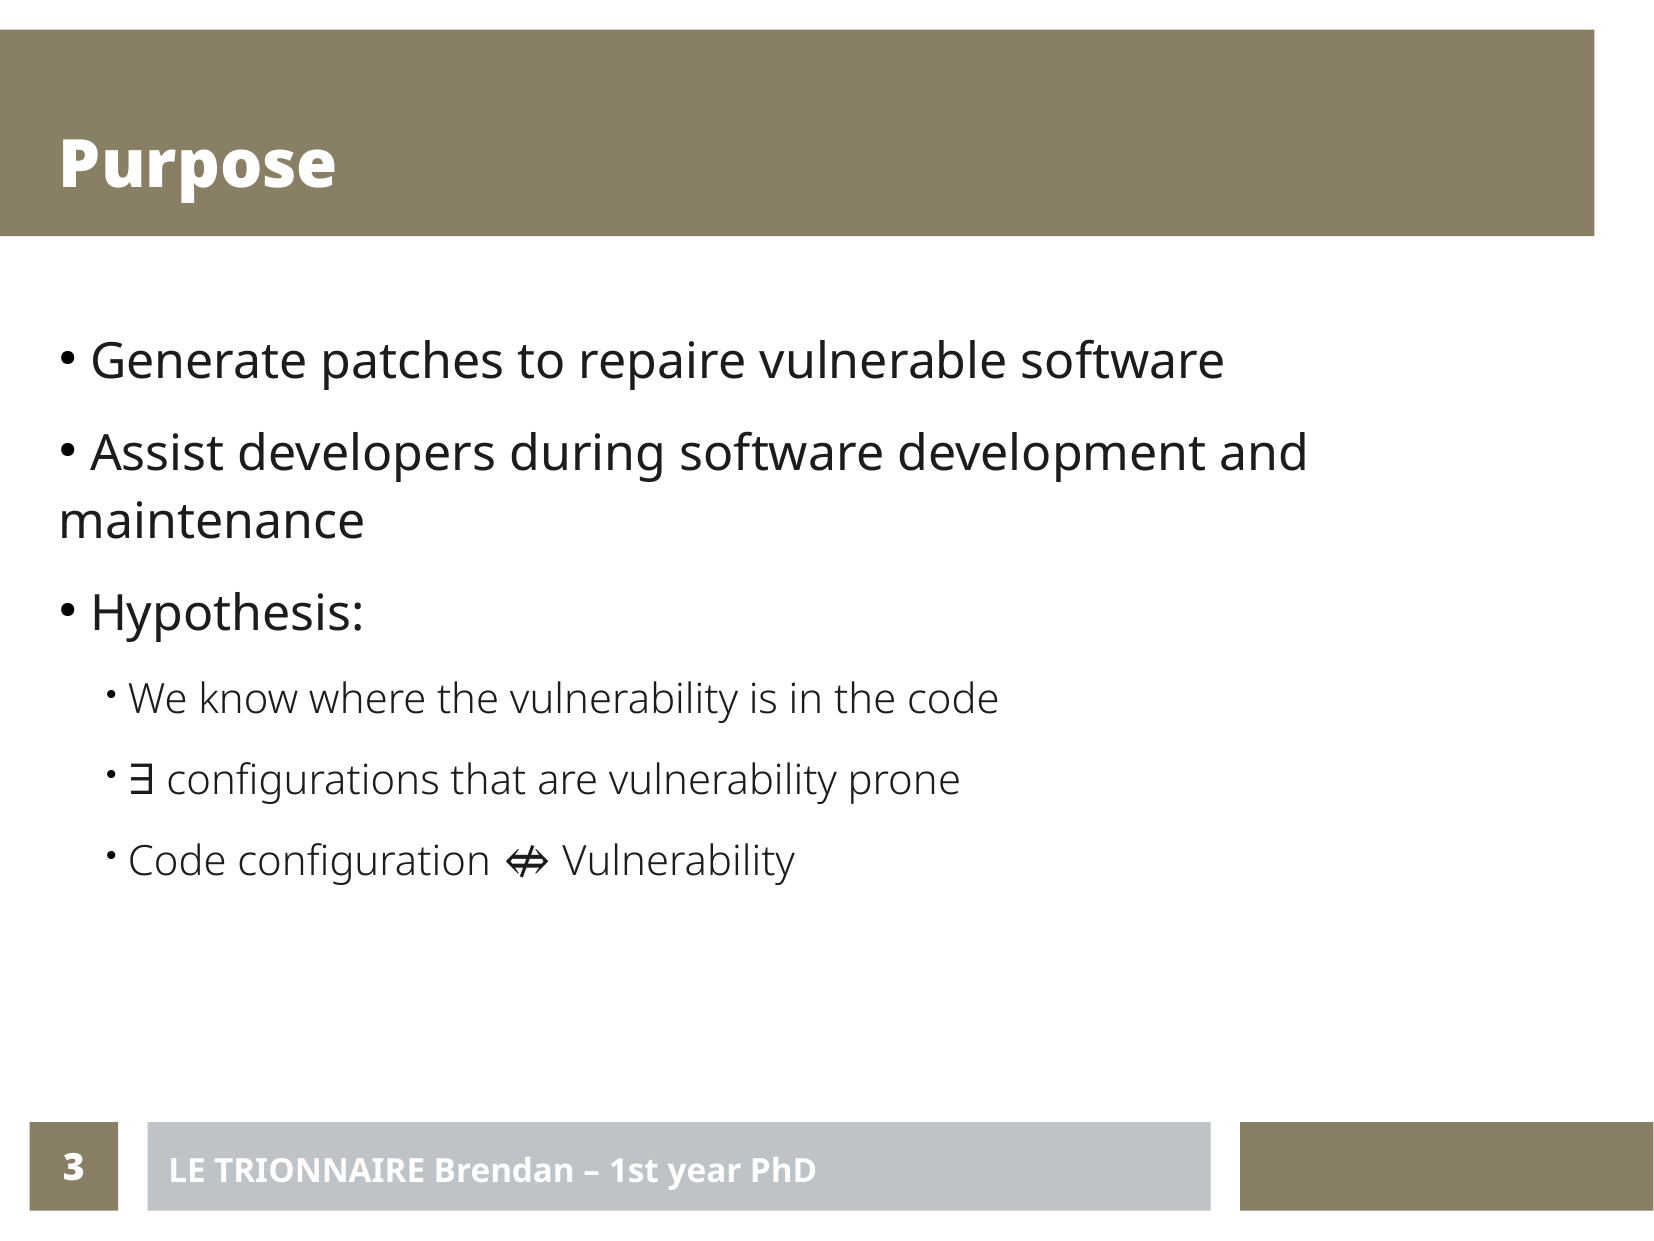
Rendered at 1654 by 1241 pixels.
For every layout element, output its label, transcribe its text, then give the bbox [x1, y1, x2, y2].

list Generate patches to repaire vulnerable software Assist developers during software development and maintenance Hypothesis: We know where the vulnerability is in the code ∃ configurations that are vulnerability prone Code configuration ⇎ Vulnerability [59, 324, 1565, 1093]
text_box LE TRIONNAIRE Brendan – 1st year PhD [153, 1139, 1193, 1194]
title Purpose [59, 59, 1595, 207]
